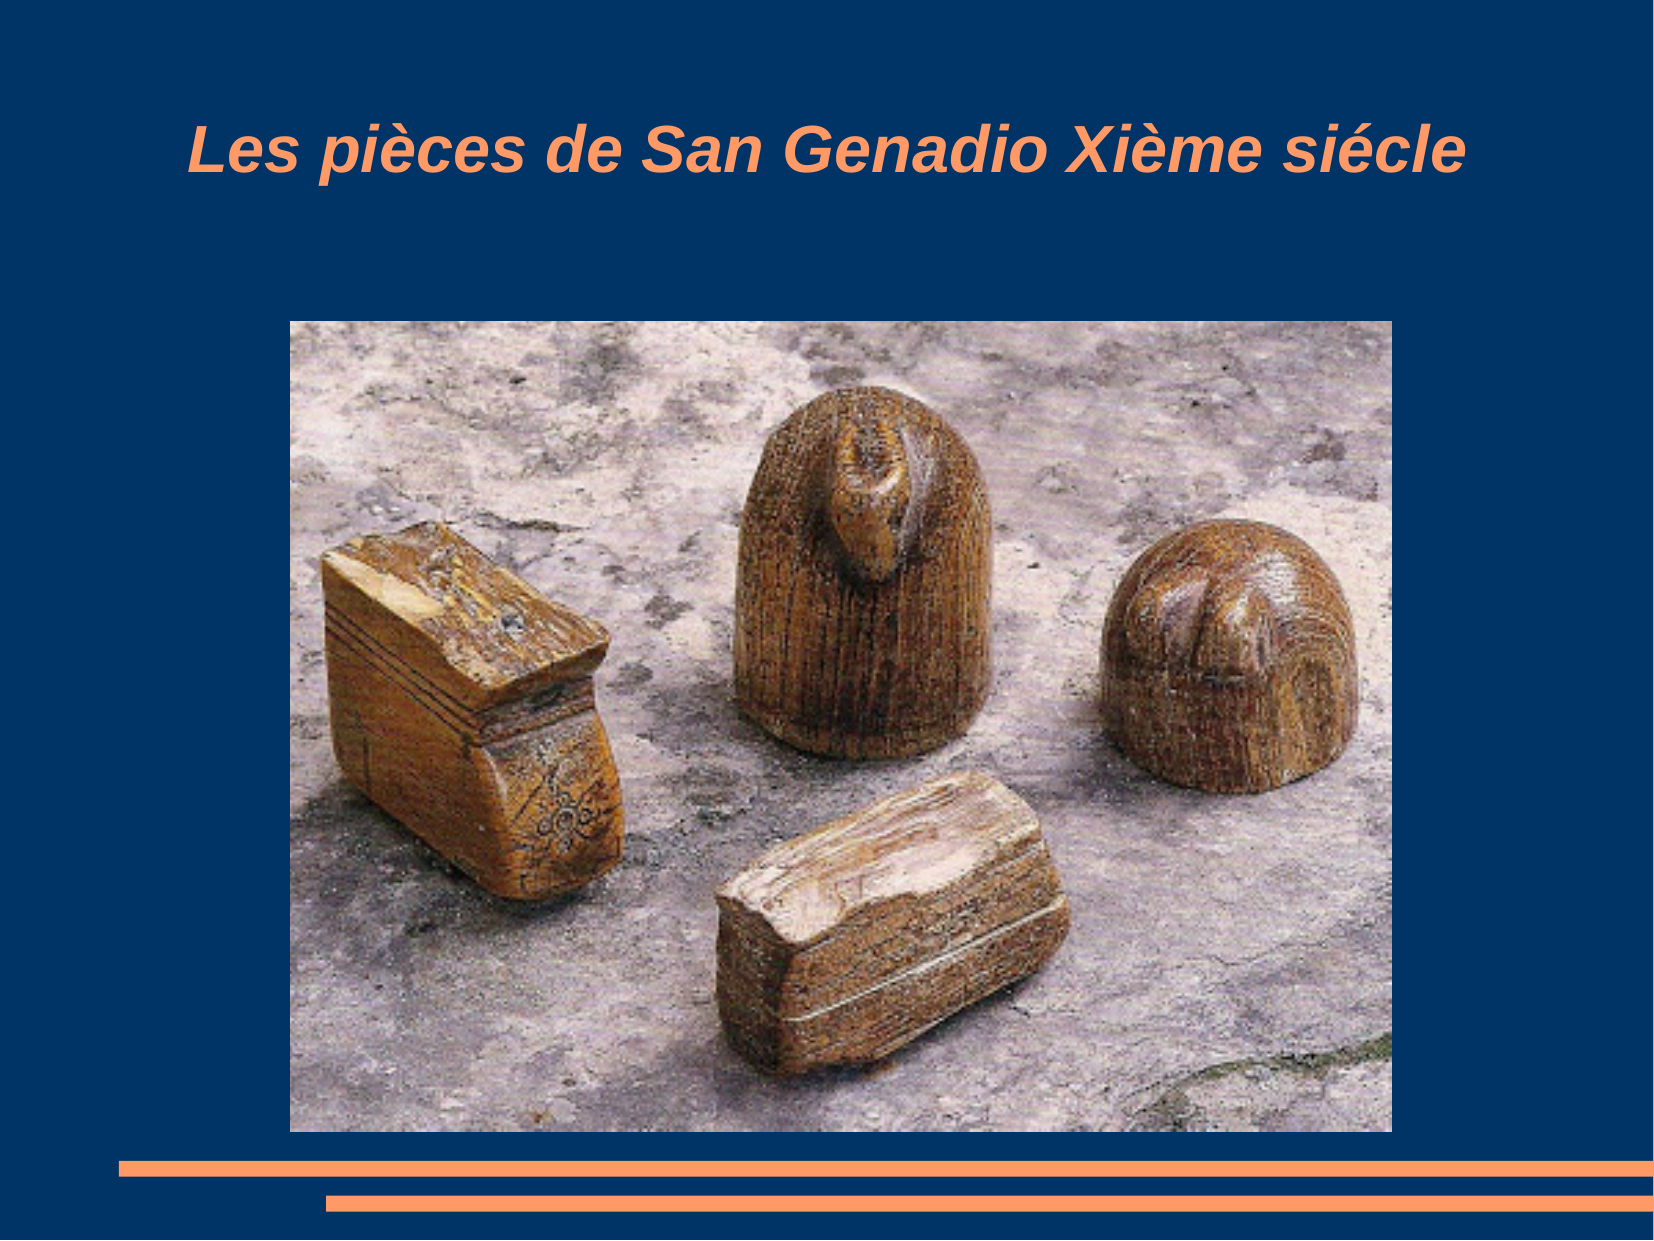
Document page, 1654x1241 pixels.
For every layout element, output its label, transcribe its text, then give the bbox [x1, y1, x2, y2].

picture [290, 321, 1392, 1132]
title Les pièces de San Genadio Xième siécle [121, 46, 1534, 254]
